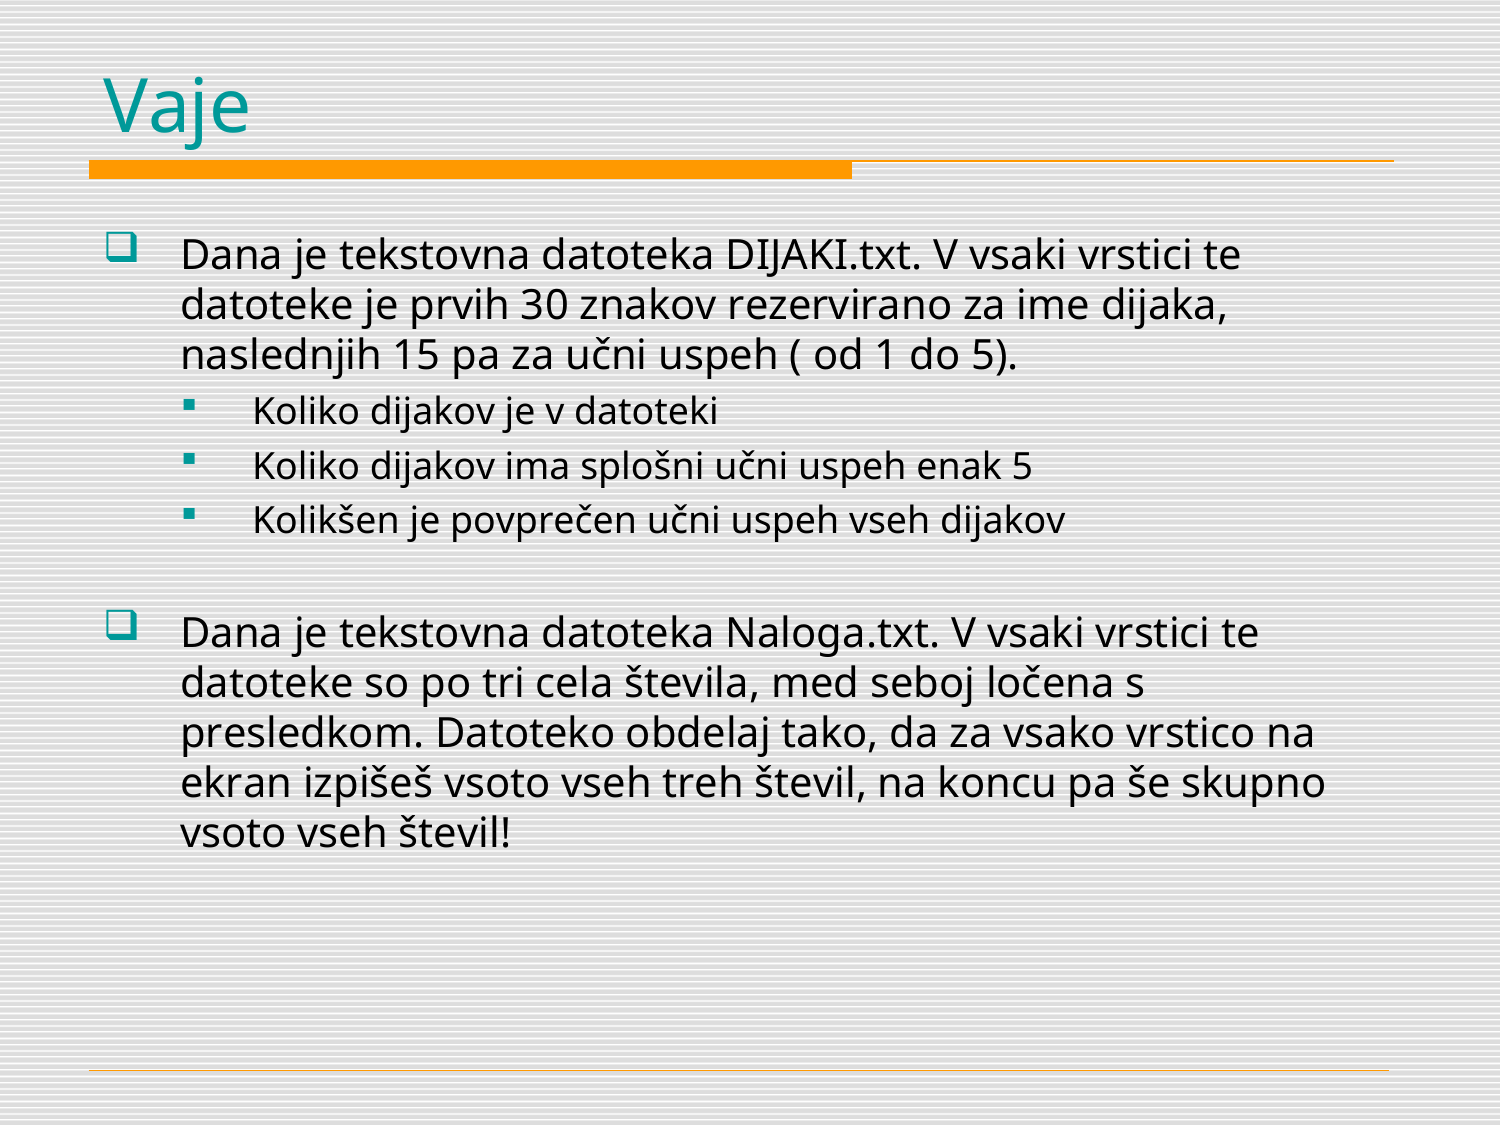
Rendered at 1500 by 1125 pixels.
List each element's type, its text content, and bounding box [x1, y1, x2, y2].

picture [0, 0, 1500, 1125]
list Dana je tekstovna datoteka DIJAKI.txt. V vsaki vrstici te datoteke je prvih 30 znakov rezervirano za ime dijaka, naslednjih 15 pa za učni uspeh ( od 1 do 5). Koliko dijakov je v datoteki Koliko dijakov ima splošni učni uspeh enak 5 Kolikšen je povprečen učni uspeh vseh dijakov Dana je tekstovna datoteka Naloga.txt. V vsaki vrstici te datoteke so po tri cela števila, med seboj ločena s presledkom. Datoteko obdelaj tako, da za vsako vrstico na ekran izpišeš vsoto vseh treh števil, na koncu pa še skupno vsoto vseh števil! [88, 220, 1401, 1059]
title Vaje [88, 42, 1401, 155]
